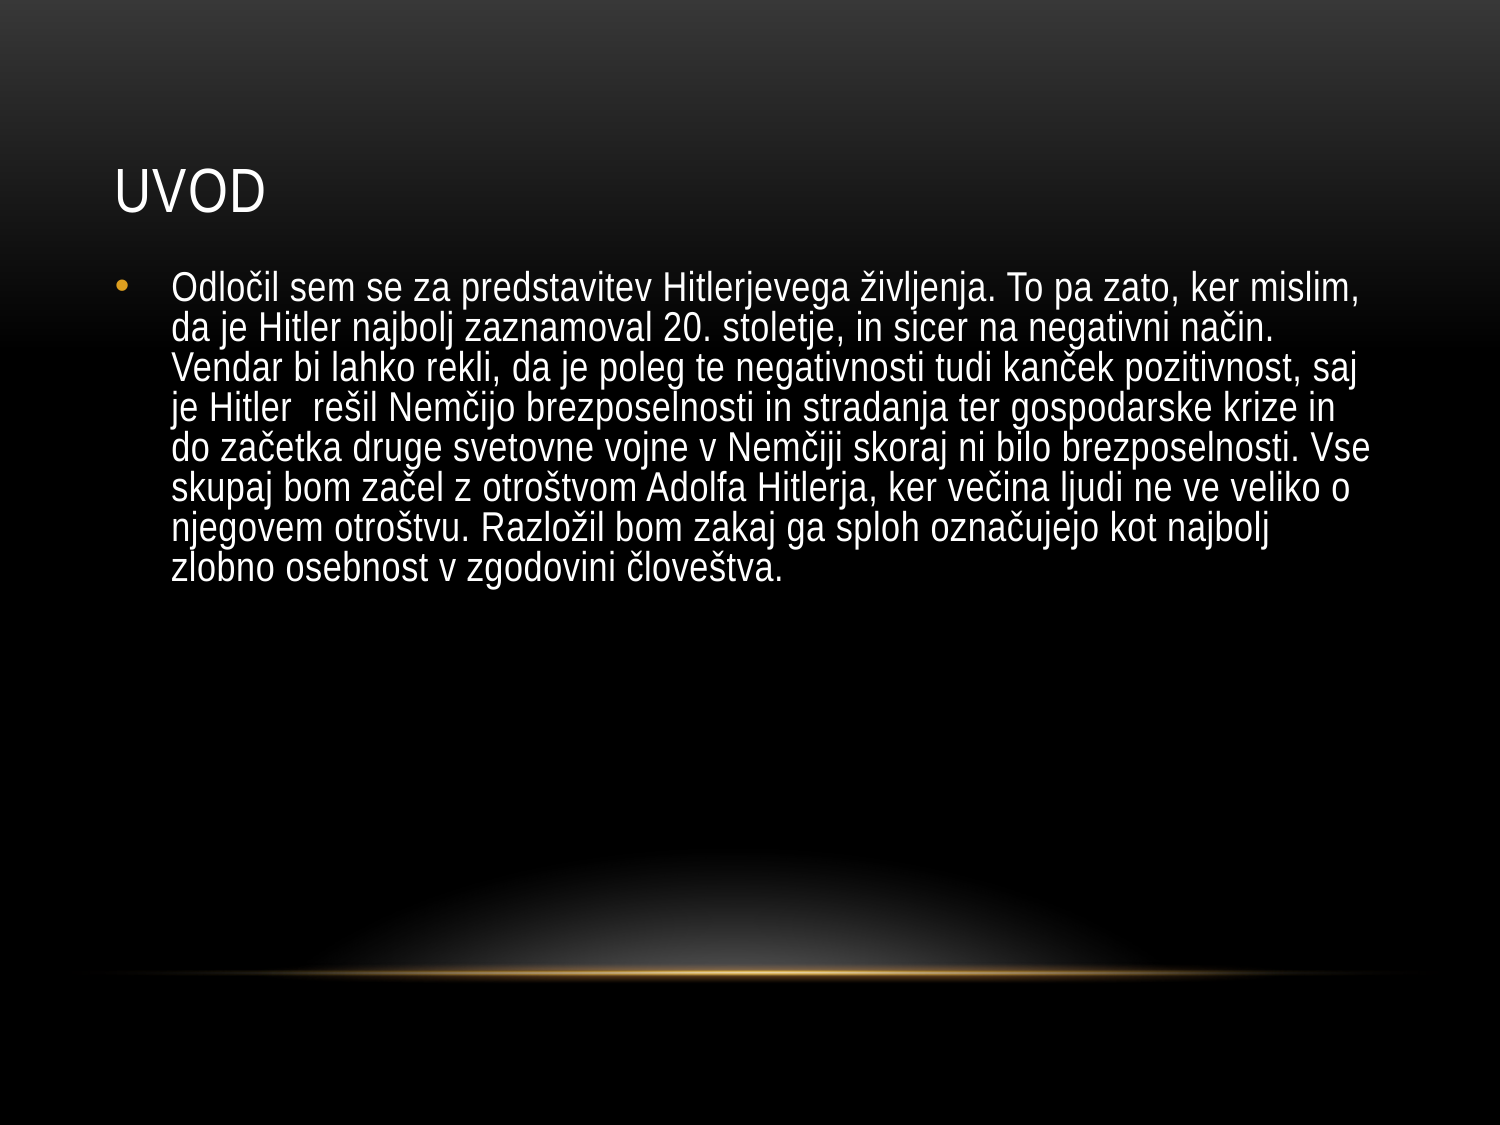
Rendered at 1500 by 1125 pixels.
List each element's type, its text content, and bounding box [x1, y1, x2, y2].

list Odločil sem se za predstavitev Hitlerjevega življenja. To pa zato, ker mislim, da je Hitler najbolj zaznamoval 20. stoletje, in sicer na negativni način. Vendar bi lahko rekli, da je poleg te negativnosti tudi kanček pozitivnost, saj je Hitler rešil Nemčijo brezposelnosti in stradanja ter gospodarske krize in do začetka druge svetovne vojne v Nemčiji skoraj ni bilo brezposelnosti. Vse skupaj bom začel z otroštvom Adolfa Hitlerja, ker večina ljudi ne ve veliko o njegovem otroštvu. Razložil bom zakaj ga sploh označujejo kot najbolj zlobno osebnost v zgodovini človeštva. [99, 262, 1400, 938]
picture [0, 0, 1500, 1125]
title Uvod [99, 45, 1400, 233]
